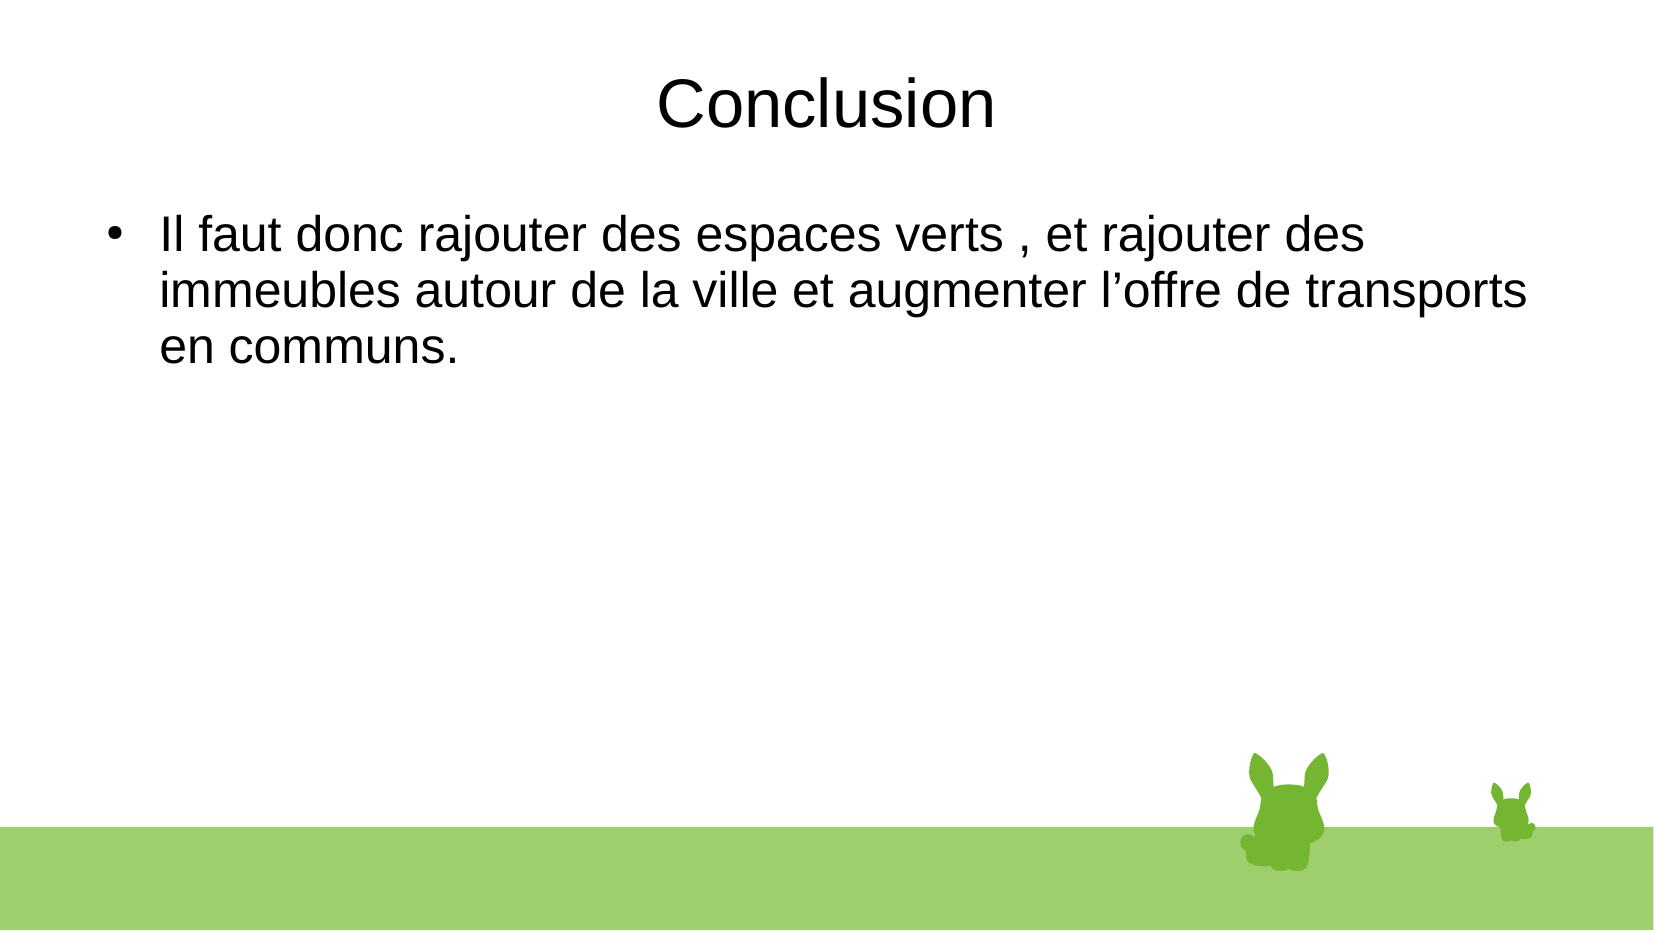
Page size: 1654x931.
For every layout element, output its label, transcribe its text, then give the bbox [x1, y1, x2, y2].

title Conclusion [88, 29, 1565, 178]
list Il faut donc rajouter des espaces verts , et rajouter des immeubles autour de la ville et augmenter l’offre de transports en communs. [88, 206, 1565, 739]
